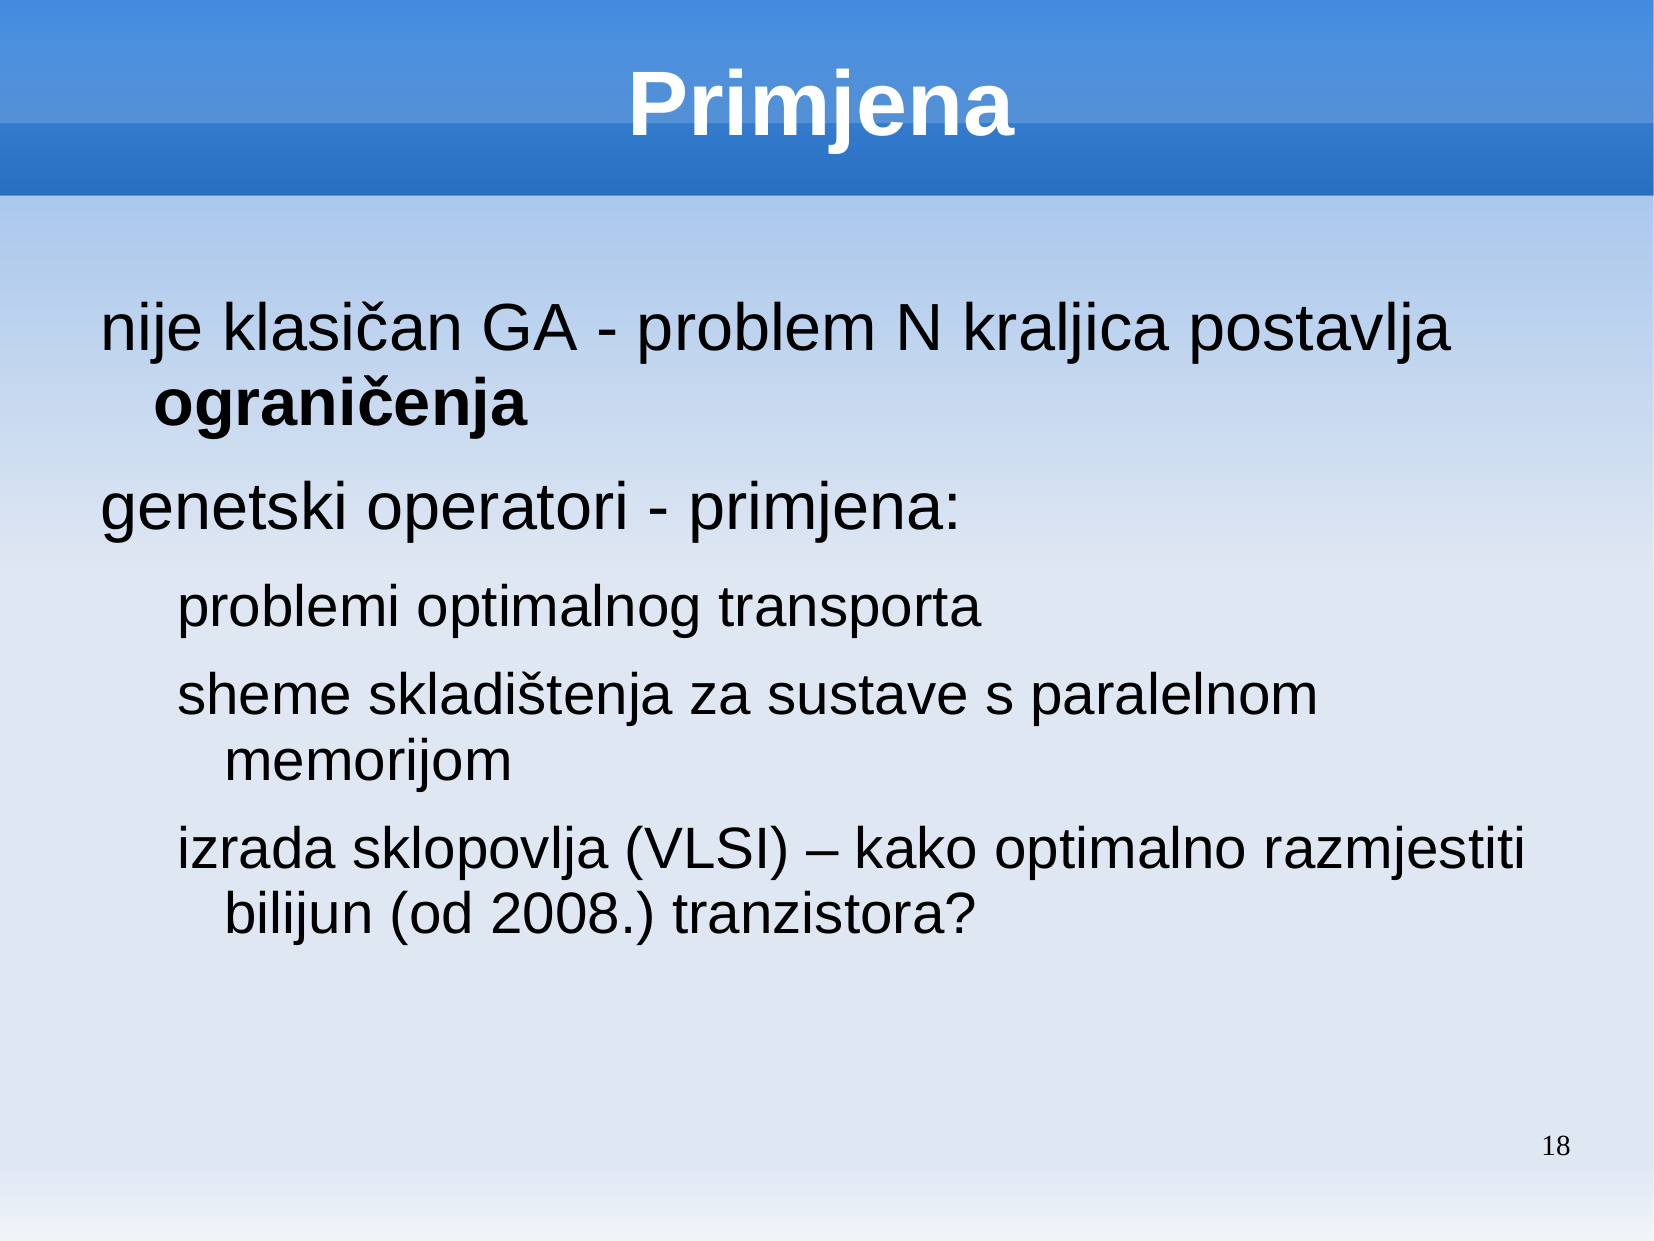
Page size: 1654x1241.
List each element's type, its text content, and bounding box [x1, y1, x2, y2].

picture [0, 0, 1654, 1241]
title Primjena [76, 7, 1565, 200]
list nije klasičan GA - problem N kraljica postavlja ograničenja genetski operatori - primjena: problemi optimalnog transporta sheme skladištenja za sustave s paralelnom memorijom izrada sklopovlja (VLSI) – kako optimalno razmjestiti bilijun (od 2008.) tranzistora? [82, 290, 1571, 1094]
